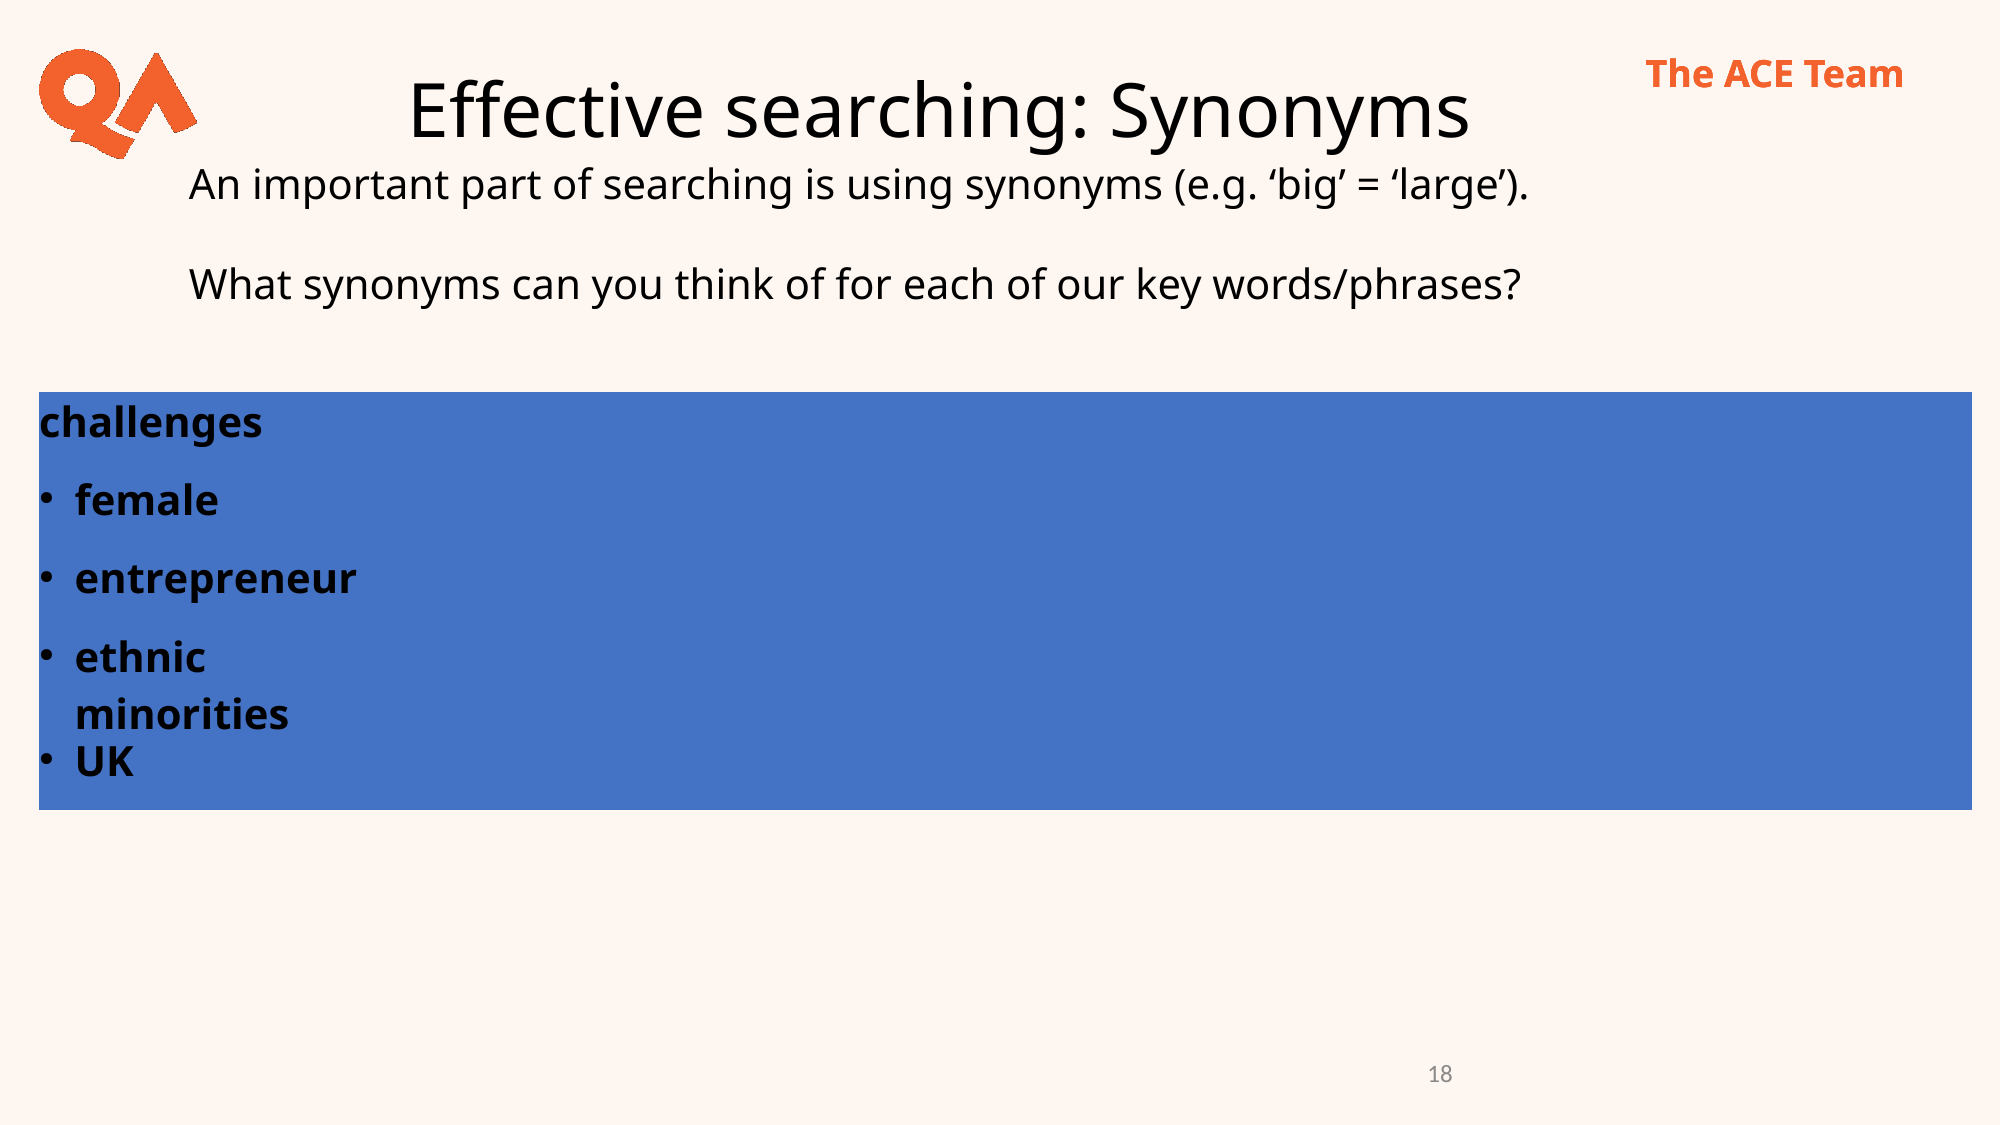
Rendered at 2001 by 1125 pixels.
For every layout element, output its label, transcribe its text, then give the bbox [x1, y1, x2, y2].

table_header [427, 392, 807, 471]
table_cell [427, 731, 807, 810]
table_cell [1203, 628, 1582, 731]
table_cell UK [39, 731, 427, 810]
text_box [1412, 1042, 1863, 1103]
table_cell [427, 628, 807, 731]
text_box The ACE Team [1708, 43, 1920, 103]
table_cell [1582, 731, 1972, 810]
table_cell [1203, 549, 1582, 628]
table_cell entrepreneur [39, 549, 427, 628]
table_header [1582, 392, 1972, 471]
table_cell [1582, 628, 1972, 731]
table_header [807, 392, 1203, 471]
table_cell female [39, 471, 427, 549]
text_box Effective searching: Synonyms [171, 0, 1708, 162]
text_box An important part of searching is using synonyms (e.g. ‘big’ = ‘large’). What synonyms can you think of for each of our key words/phrases? [173, 149, 1843, 363]
table_cell [427, 471, 807, 549]
table_cell [807, 471, 1203, 549]
table_cell [1582, 549, 1972, 628]
picture [39, 49, 171, 159]
table_cell [807, 628, 1203, 731]
table_cell [427, 549, 807, 628]
table_cell [1203, 471, 1582, 549]
table_cell ethnic minorities [39, 628, 427, 731]
table_header challenges [39, 392, 427, 471]
table_cell [807, 549, 1203, 628]
table_cell [1203, 731, 1582, 810]
table_cell [807, 731, 1203, 810]
table_header [1203, 392, 1582, 471]
table_cell [1582, 471, 1972, 549]
